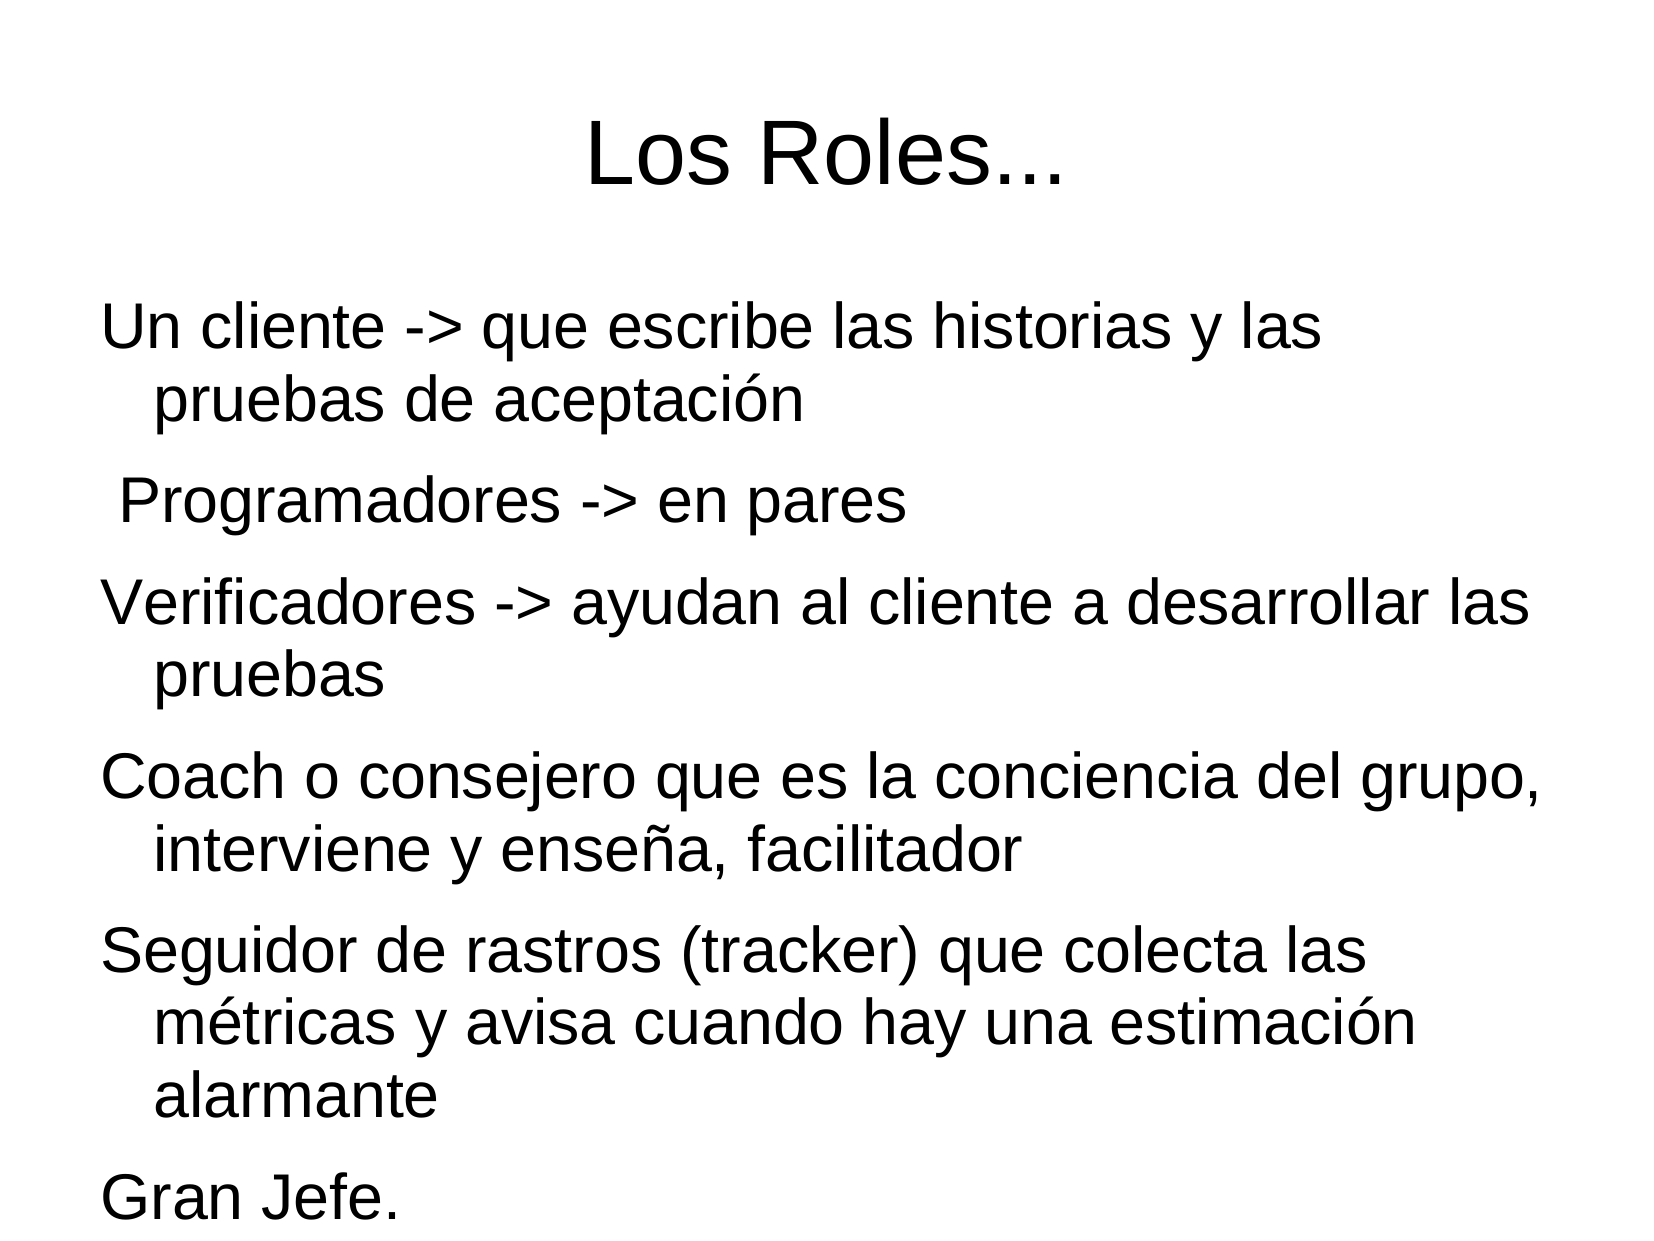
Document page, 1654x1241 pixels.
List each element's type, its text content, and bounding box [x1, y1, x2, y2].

list Un cliente -> que escribe las historias y las pruebas de aceptación Programadores -> en pares Verificadores -> ayudan al cliente a desarrollar las pruebas Coach o consejero que es la conciencia del grupo, interviene y enseña, facilitador Seguidor de rastros (tracker) que colecta las métricas y avisa cuando hay una estimación alarmante Gran Jefe. [82, 290, 1571, 1234]
title Los Roles... [82, 49, 1571, 257]
